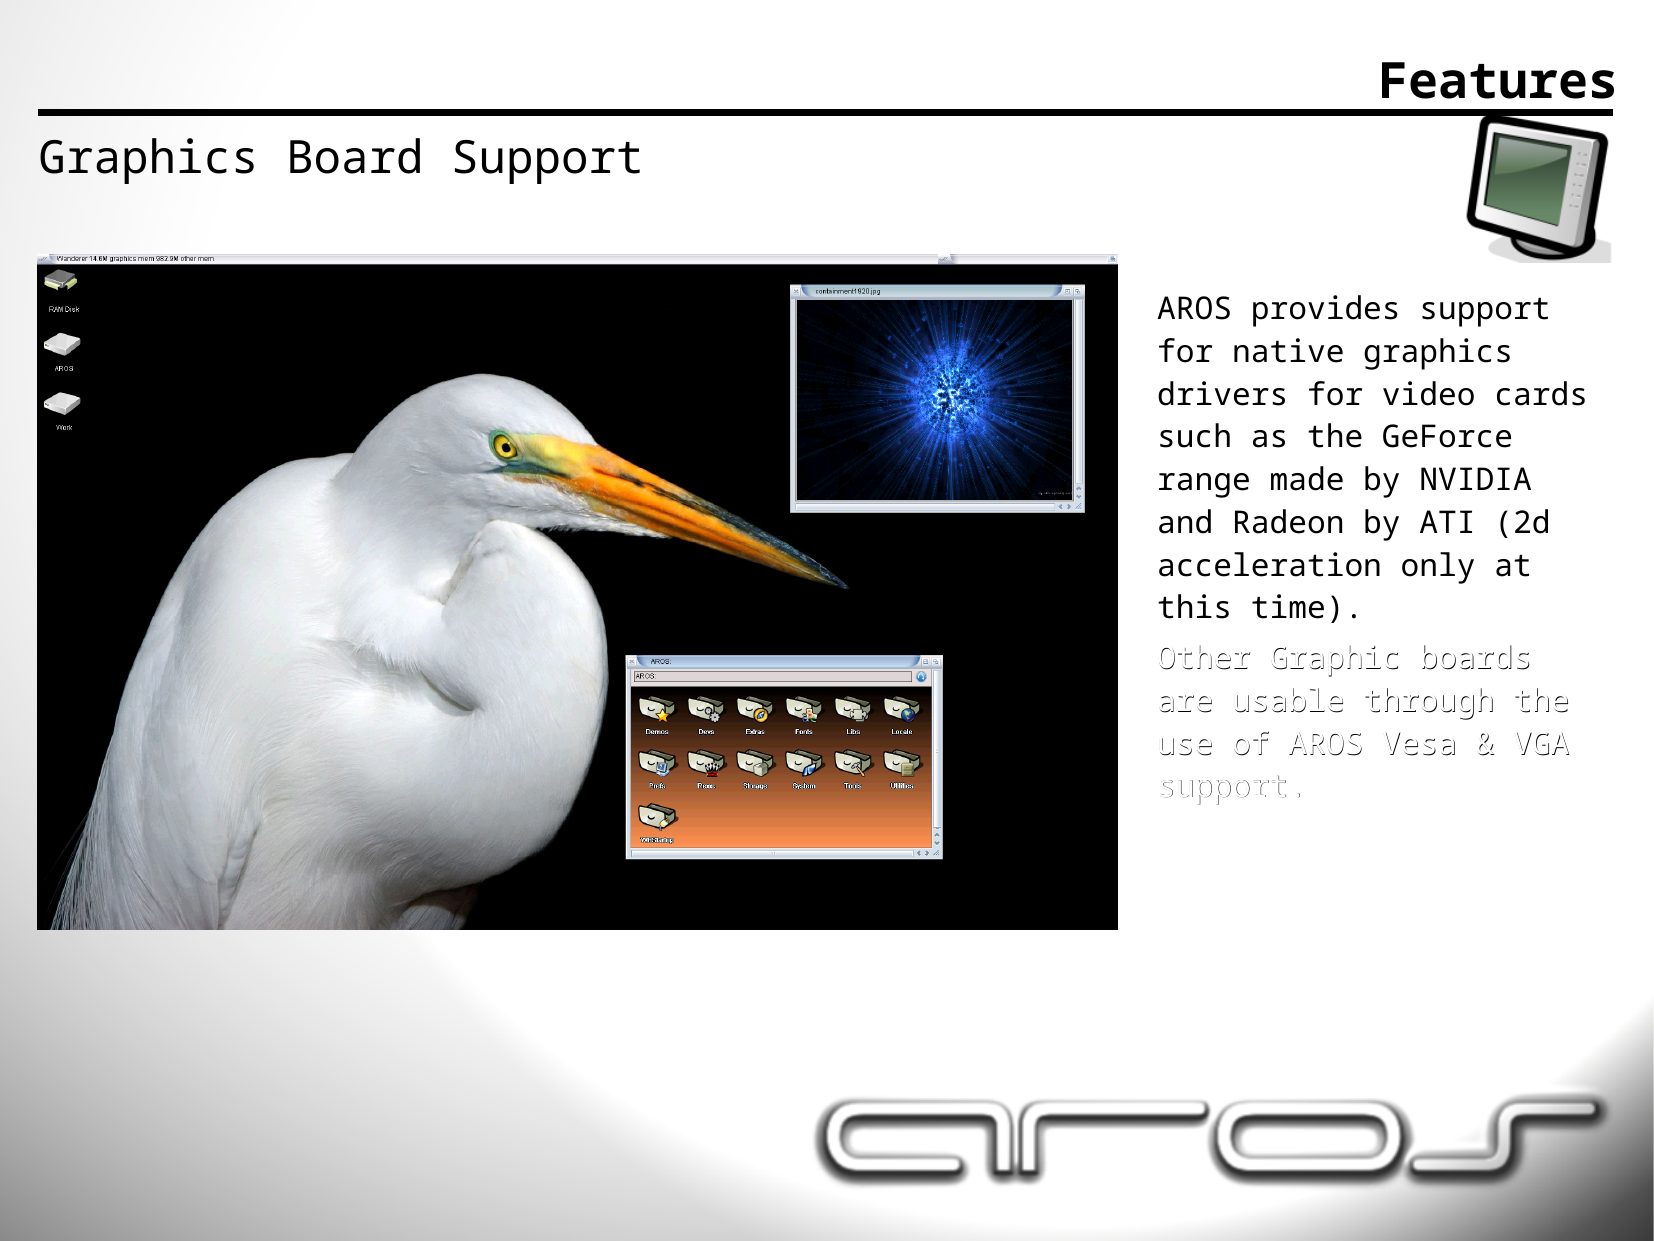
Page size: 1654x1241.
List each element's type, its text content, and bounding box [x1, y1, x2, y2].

text_box Features [1363, 37, 1637, 103]
picture [0, 0, 1654, 1241]
text_box Graphics Board Support [23, 116, 659, 178]
text_box AROS provides support for native graphics drivers for video cards such as the GeForce range made by NVIDIA and Radeon by ATI (2d acceleration only at this time). Other Graphic boards are usable through the use of AROS Vesa & VGA support. [1142, 278, 1613, 841]
